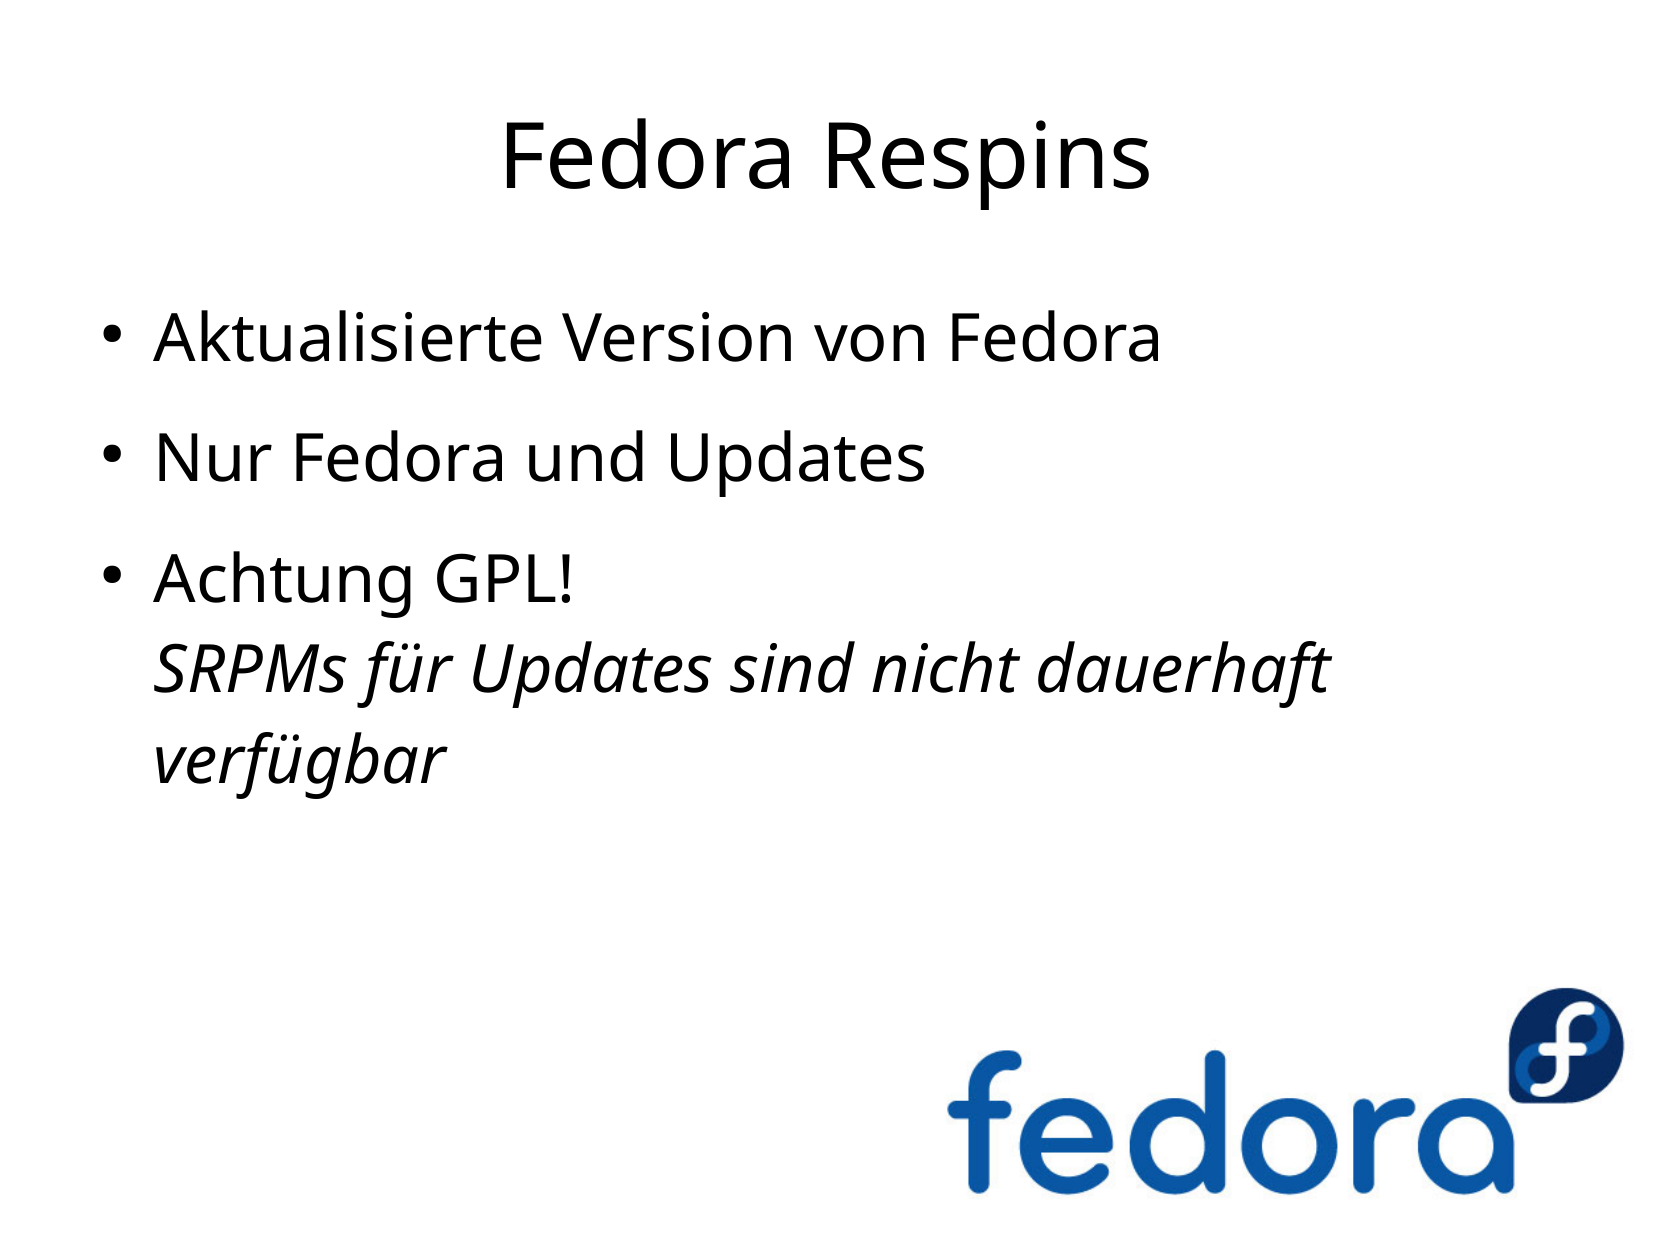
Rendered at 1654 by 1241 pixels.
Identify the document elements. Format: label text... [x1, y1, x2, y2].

picture [925, 967, 1639, 1223]
title Fedora Respins [82, 49, 1571, 257]
list Aktualisierte Version von Fedora Nur Fedora und Updates Achtung GPL! SRPMs für Updates sind nicht dauerhaft verfügbar [82, 290, 1571, 1109]
